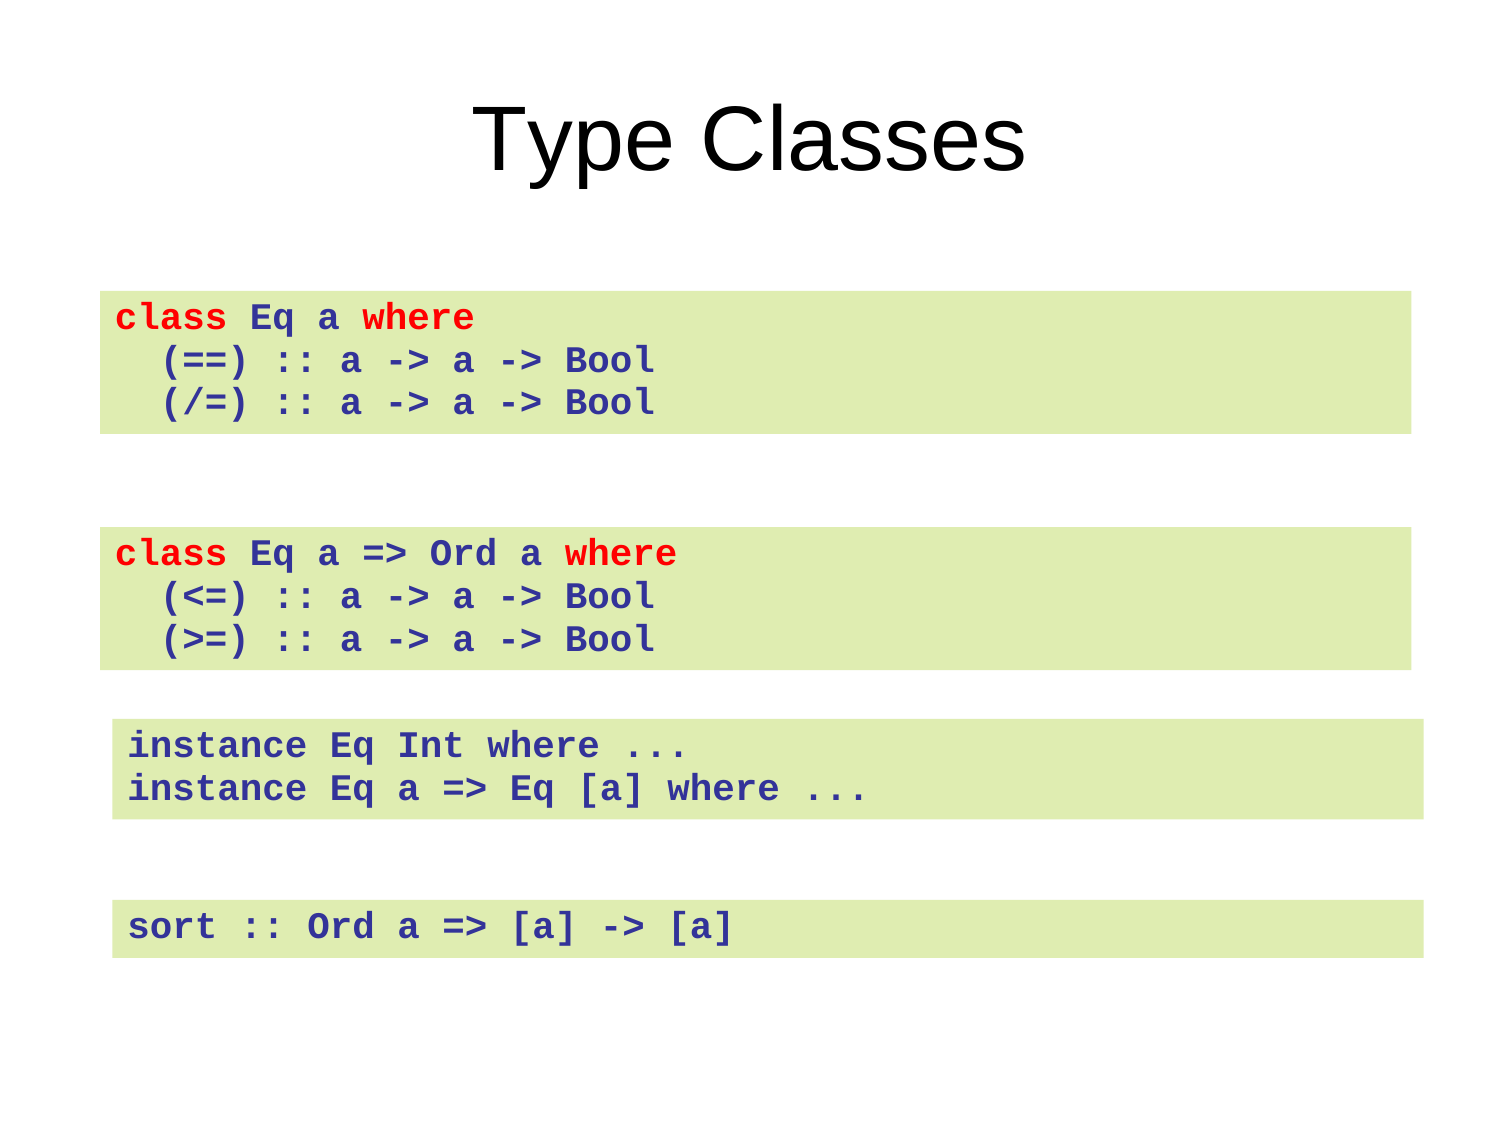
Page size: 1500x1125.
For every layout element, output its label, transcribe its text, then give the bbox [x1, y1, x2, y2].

title Type Classes [75, 45, 1426, 233]
text_box sort :: Ord a => [a] -> [a] [112, 899, 1424, 958]
text_box class Eq a => Ord a where (<=) :: a -> a -> Bool (>=) :: a -> a -> Bool [100, 527, 1412, 671]
text_box class Eq a where (==) :: a -> a -> Bool (/=) :: a -> a -> Bool [100, 290, 1412, 434]
text_box instance Eq Int where ... instance Eq a => Eq [a] where ... [112, 718, 1424, 820]
